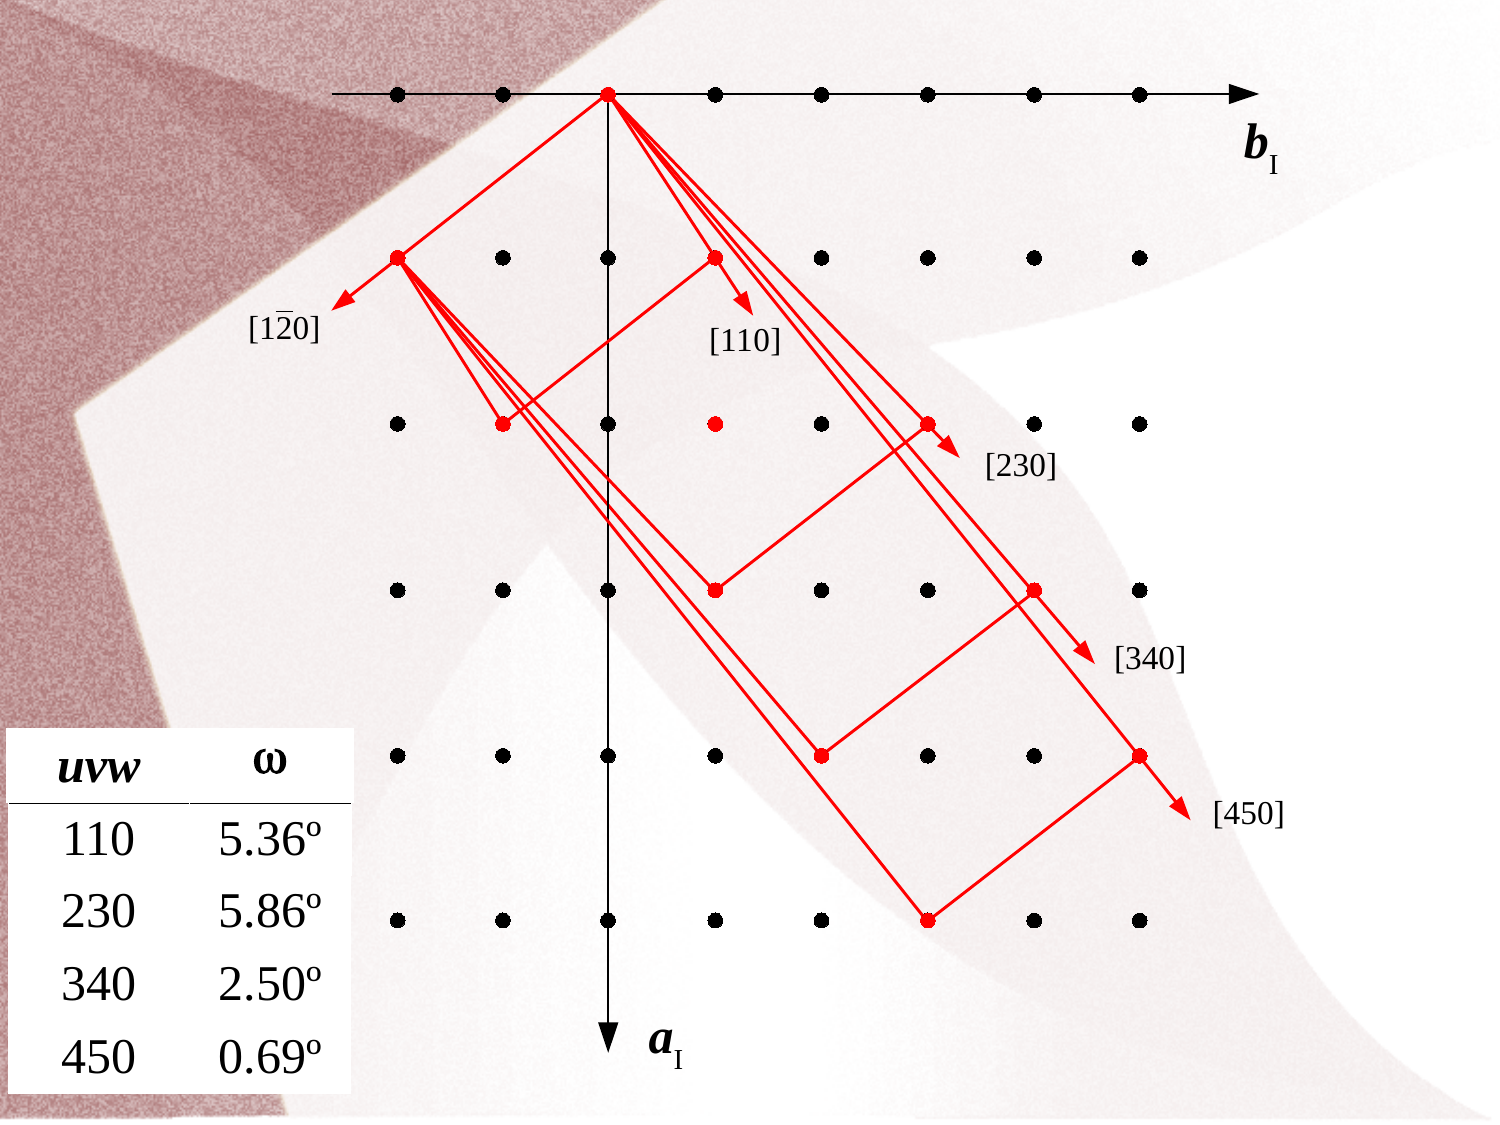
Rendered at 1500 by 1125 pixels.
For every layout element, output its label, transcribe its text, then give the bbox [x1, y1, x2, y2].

text_box [707, 912, 723, 928]
text_box [814, 250, 829, 266]
text_box [495, 582, 511, 598]
text_box bI [1229, 106, 1322, 190]
text_box [707, 748, 723, 764]
table_cell 450 [8, 1021, 189, 1094]
text_box [707, 582, 723, 598]
text_box [814, 748, 829, 764]
text_box [1026, 582, 1042, 598]
table_cell 5.36º [190, 804, 351, 875]
text_box [390, 87, 406, 103]
text_box [390, 582, 406, 598]
text_box [340] [1099, 632, 1202, 686]
text_box [814, 87, 829, 103]
text_box [707, 250, 723, 266]
text_box [495, 912, 511, 928]
text_box [1132, 748, 1148, 764]
text_box [110] [694, 314, 797, 368]
text_box [600, 250, 616, 266]
text_box [920, 582, 936, 598]
text_box [1132, 582, 1148, 598]
text_box [600, 912, 616, 928]
text_box [390, 912, 406, 928]
text_box [495, 416, 511, 432]
table_cell 0.69º [189, 1021, 351, 1094]
table_cell 110 [9, 804, 189, 875]
text_box [1026, 913, 1042, 928]
text_box [920, 748, 936, 764]
text_box [600, 87, 616, 103]
text_box [1132, 250, 1148, 266]
text_box [390, 250, 406, 266]
text_box [1026, 748, 1042, 764]
text_box [450] [1197, 787, 1301, 840]
text_box [230] [970, 439, 1073, 493]
text_box [920, 912, 936, 928]
text_box [920, 87, 936, 103]
text_box [1026, 250, 1042, 266]
text_box [390, 416, 406, 432]
table_cell 230 [8, 876, 189, 948]
text_box [390, 748, 406, 764]
text_box [120] [233, 302, 336, 356]
table_header w [192, 733, 348, 803]
table_cell 5.86º [189, 876, 351, 948]
text_box aI [633, 1001, 736, 1085]
table_cell 2.50º [189, 948, 351, 1021]
text_box [1132, 87, 1148, 103]
table_cell 340 [8, 948, 189, 1021]
text_box [920, 250, 936, 266]
text_box [814, 582, 829, 598]
text_box [814, 416, 829, 432]
text_box [495, 87, 511, 103]
text_box [920, 416, 936, 432]
text_box [707, 87, 723, 103]
text_box [1132, 416, 1148, 432]
text_box [1026, 87, 1042, 103]
text_box [1132, 913, 1148, 928]
text_box [495, 748, 511, 764]
text_box [600, 416, 616, 432]
text_box [814, 912, 829, 928]
text_box [707, 416, 723, 432]
text_box [1026, 416, 1042, 432]
text_box [600, 582, 616, 598]
text_box [600, 748, 616, 764]
table_header uvw [11, 733, 186, 803]
text_box [495, 250, 511, 266]
picture [0, 0, 1500, 1125]
